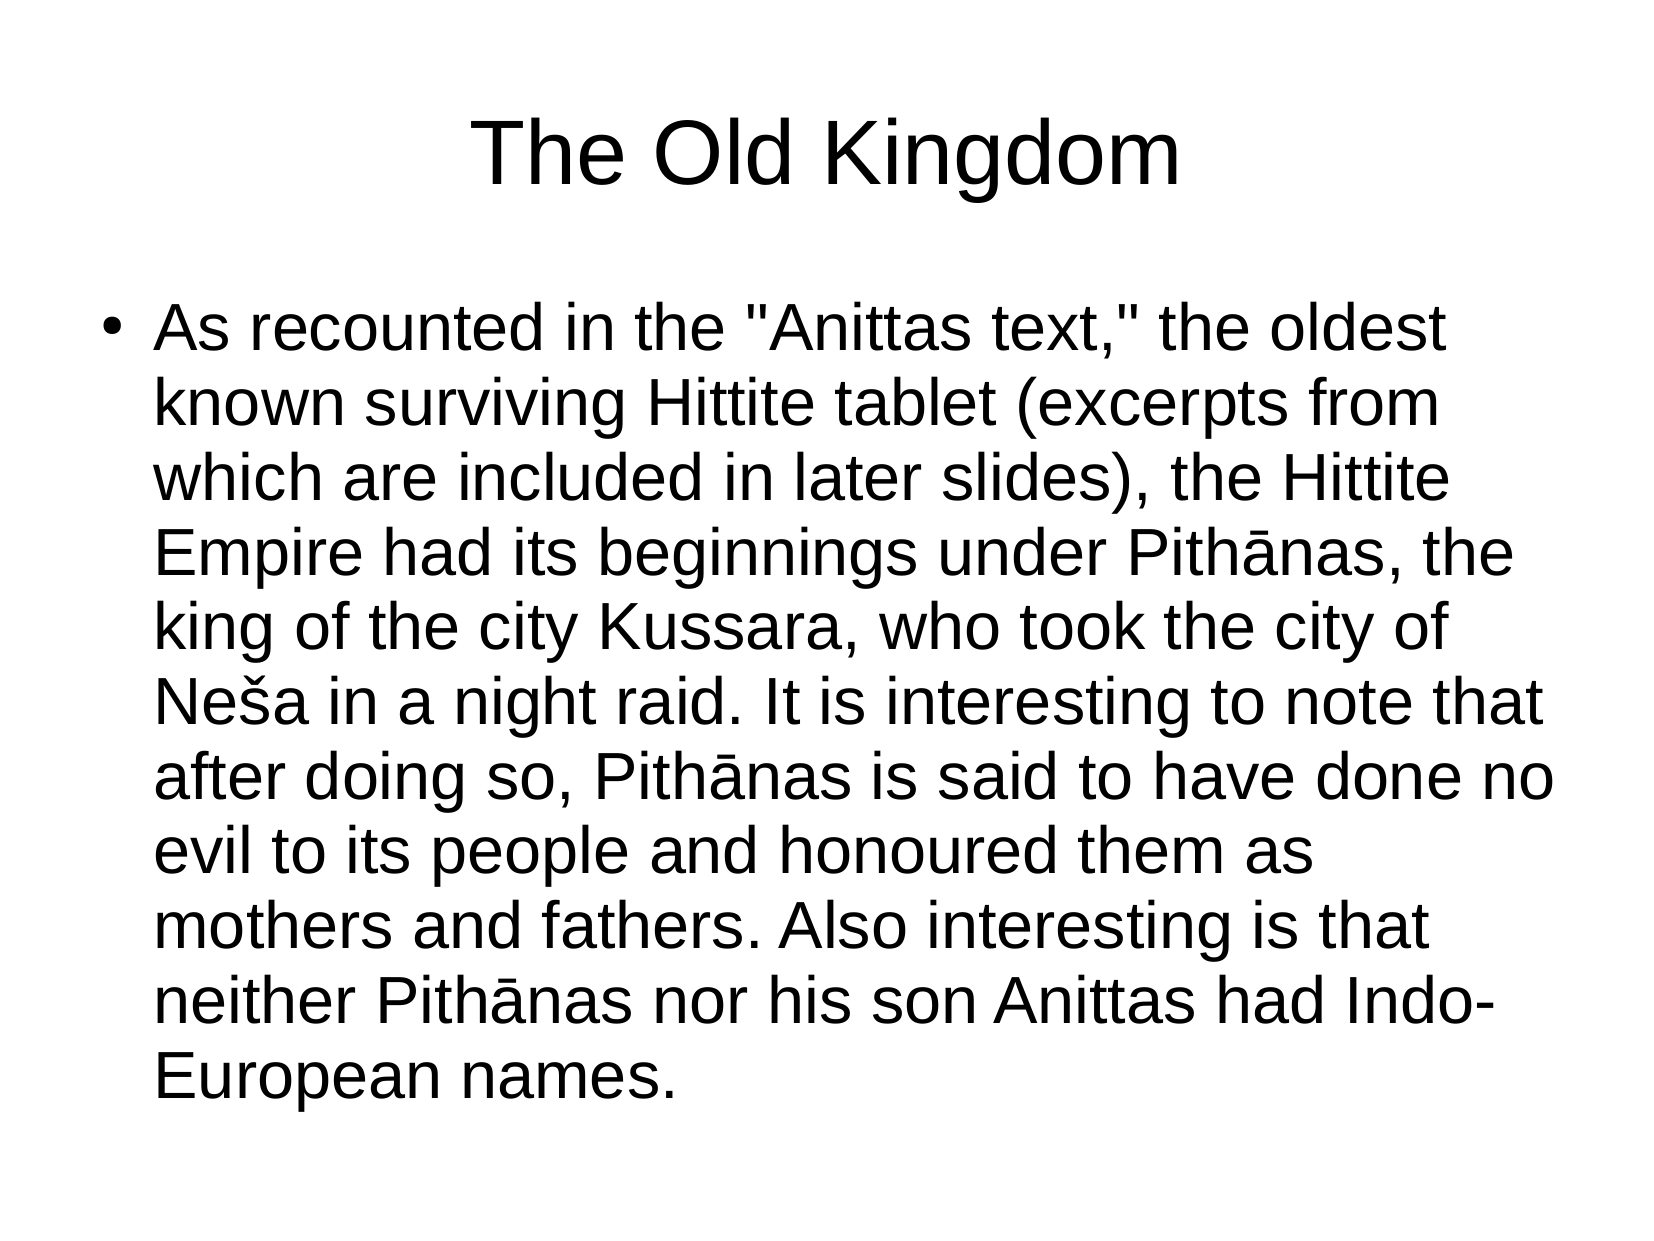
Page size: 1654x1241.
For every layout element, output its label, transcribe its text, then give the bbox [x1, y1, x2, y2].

title The Old Kingdom [82, 49, 1571, 257]
list As recounted in the "Anittas text," the oldest known surviving Hittite tablet (excerpts from which are included in later slides), the Hittite Empire had its beginnings under Pithānas, the king of the city Kussara, who took the city of Neša in a night raid. It is interesting to note that after doing so, Pithānas is said to have done no evil to its people and honoured them as mothers and fathers. Also interesting is that neither Pithānas nor his son Anittas had Indo-European names. [82, 290, 1571, 1113]
